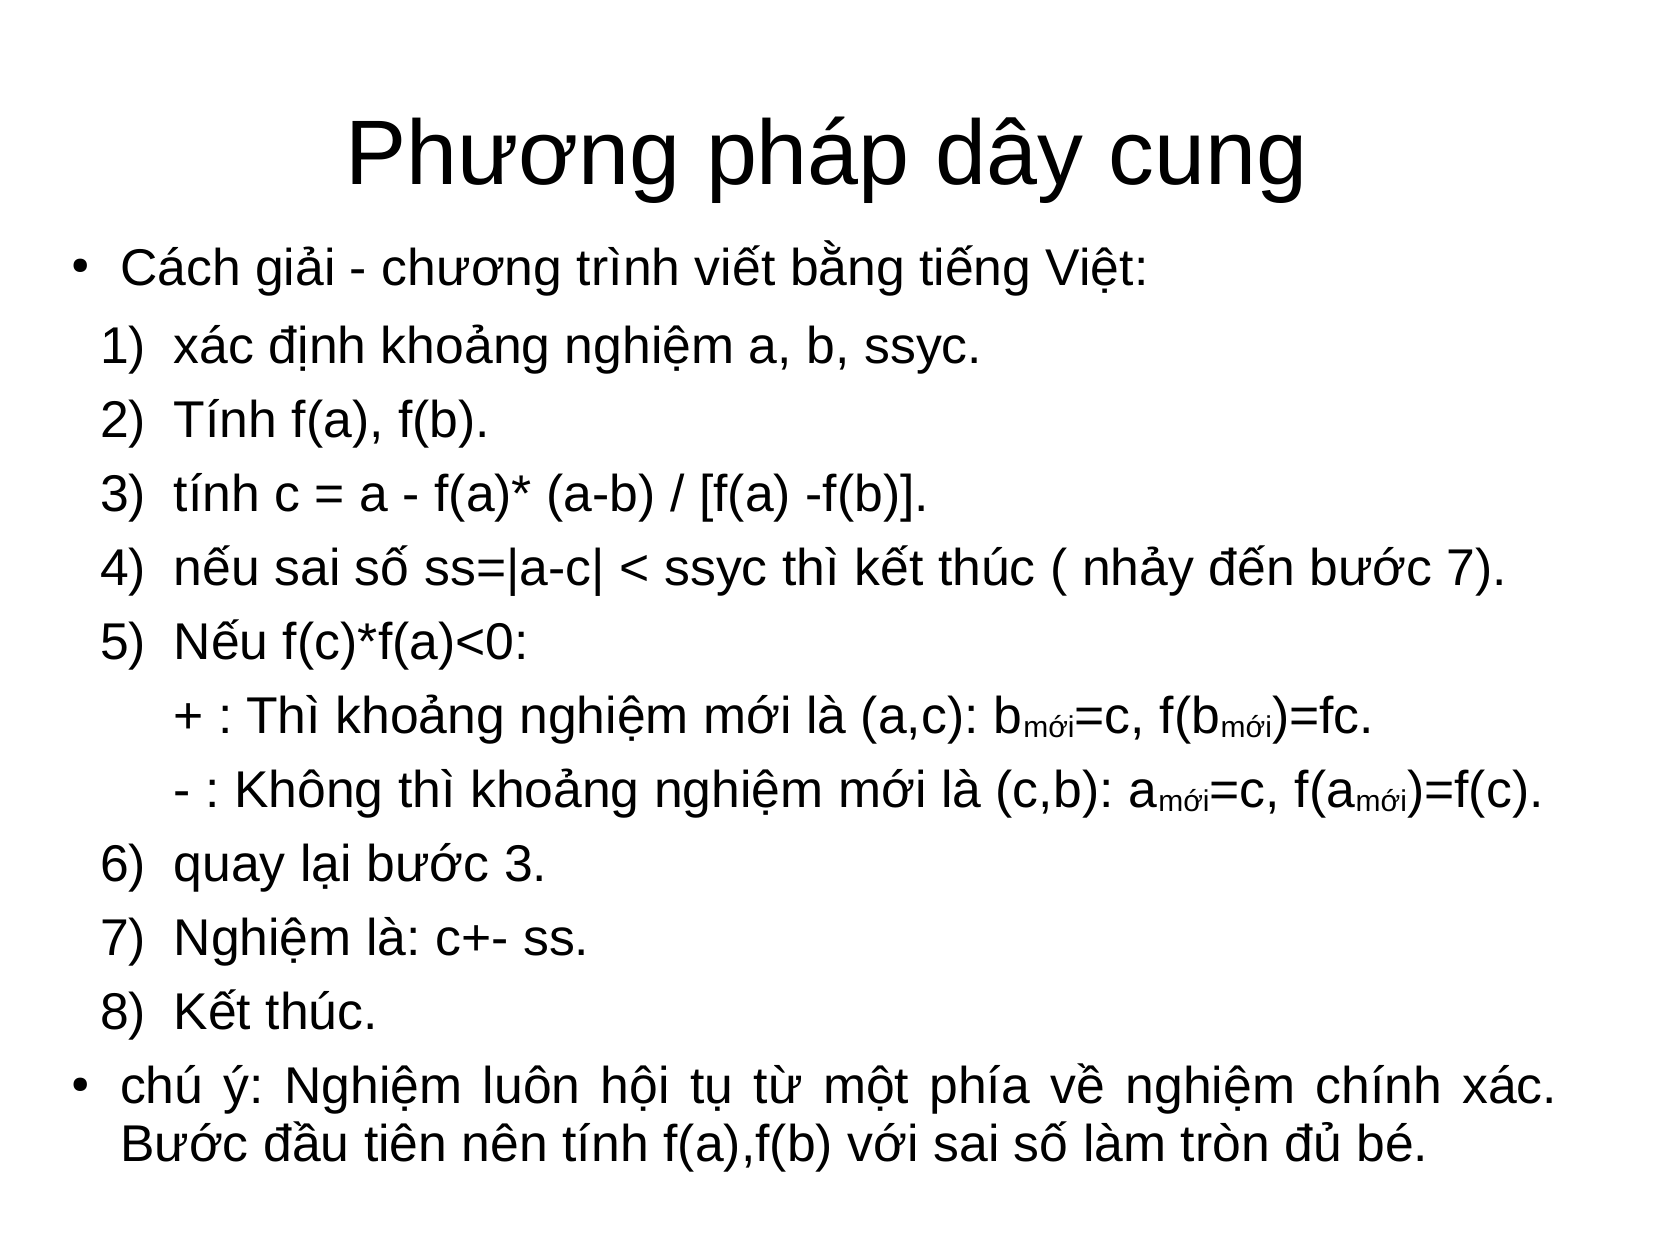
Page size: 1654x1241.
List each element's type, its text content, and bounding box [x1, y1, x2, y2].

list Cách giải - chương trình viết bằng tiếng Việt: xác định khoảng nghiệm a, b, ssyc. Tính f(a), f(b). tính c = a - f(a)* (a-b) / [f(a) -f(b)]. nếu sai số ss=|a-c| < ssyc thì kết thúc ( nhảy đến bước 7). Nếu f(c)*f(a)<0: + : Thì khoảng nghiệm mới là (a,c): bmới=c, f(bmới)=fc. - : Không thì khoảng nghiệm mới là (c,b): amới=c, f(amới)=f(c). quay lại bước 3. Nghiệm là: c+- ss. Kết thúc. chú ý: Nghiệm luôn hội tụ từ một phía về nghiệm chính xác. Bước đầu tiên nên tính f(a),f(b) với sai số làm tròn đủ bé. [71, 238, 1560, 1213]
title Phương pháp dây cung [82, 56, 1571, 250]
